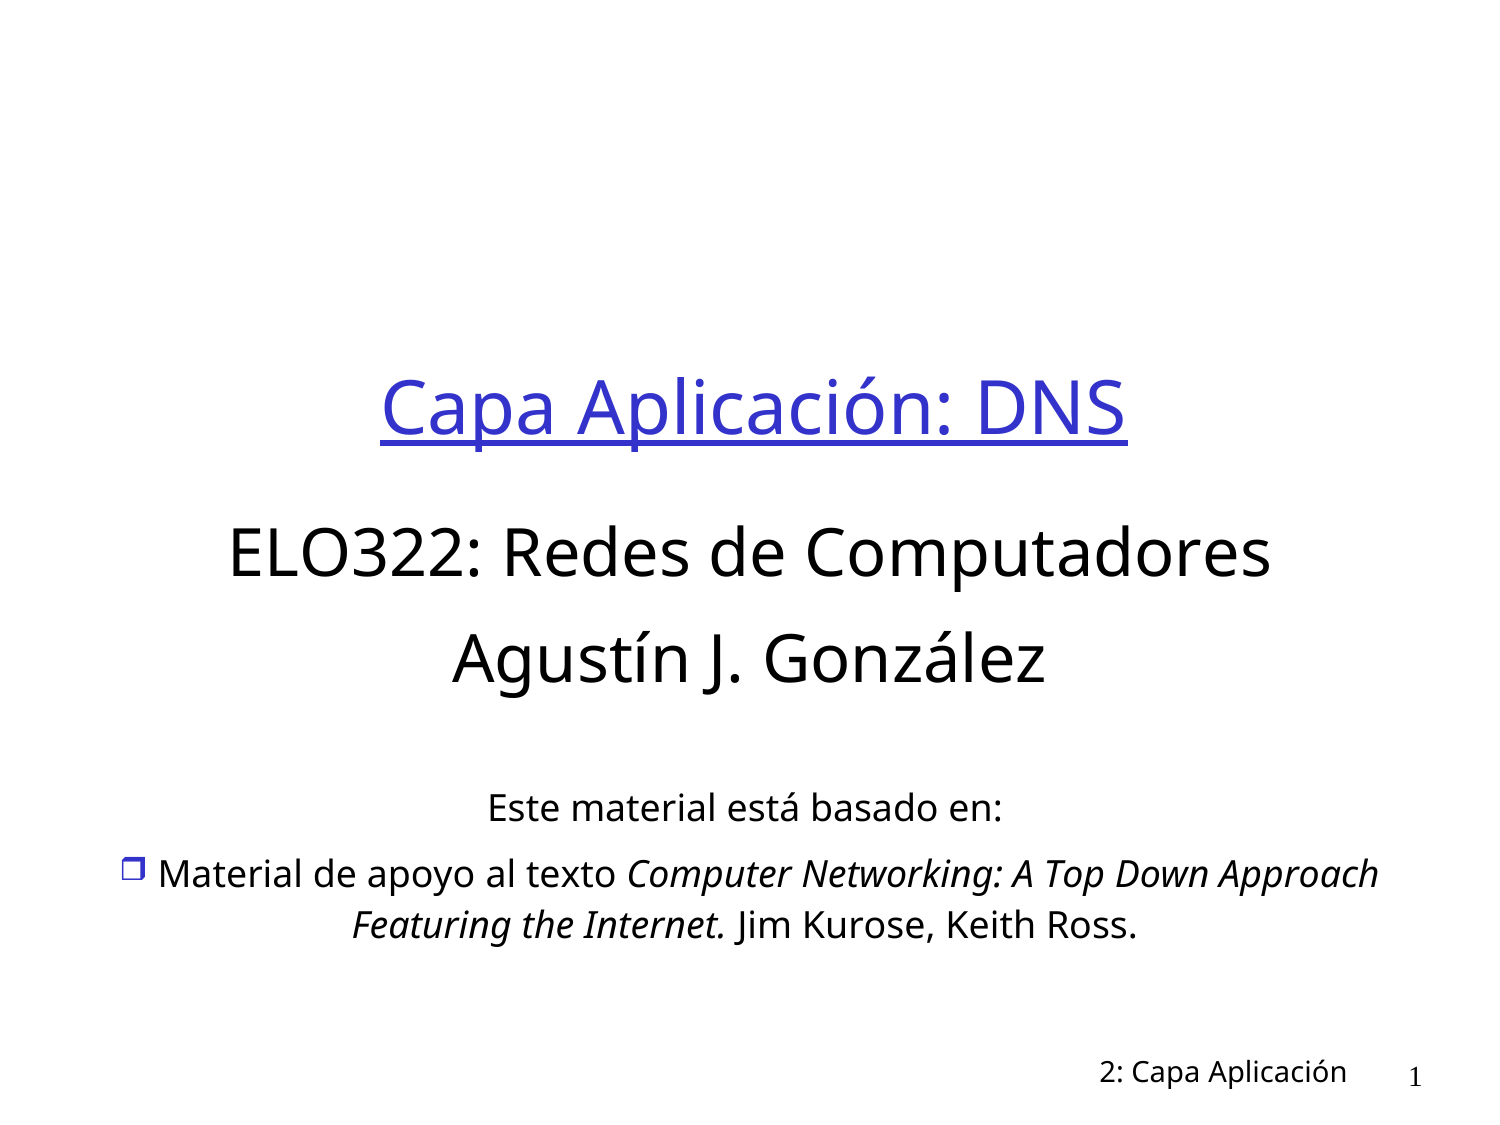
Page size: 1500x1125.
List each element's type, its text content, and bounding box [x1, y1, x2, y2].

subtitle ELO322: Redes de Computadores Agustín J. González Este material está basado en: Material de apoyo al texto Computer Networking: A Top Down Approach Featuring the Internet. Jim Kurose, Keith Ross. [75, 487, 1426, 968]
title Capa Aplicación: DNS [79, 323, 1430, 488]
